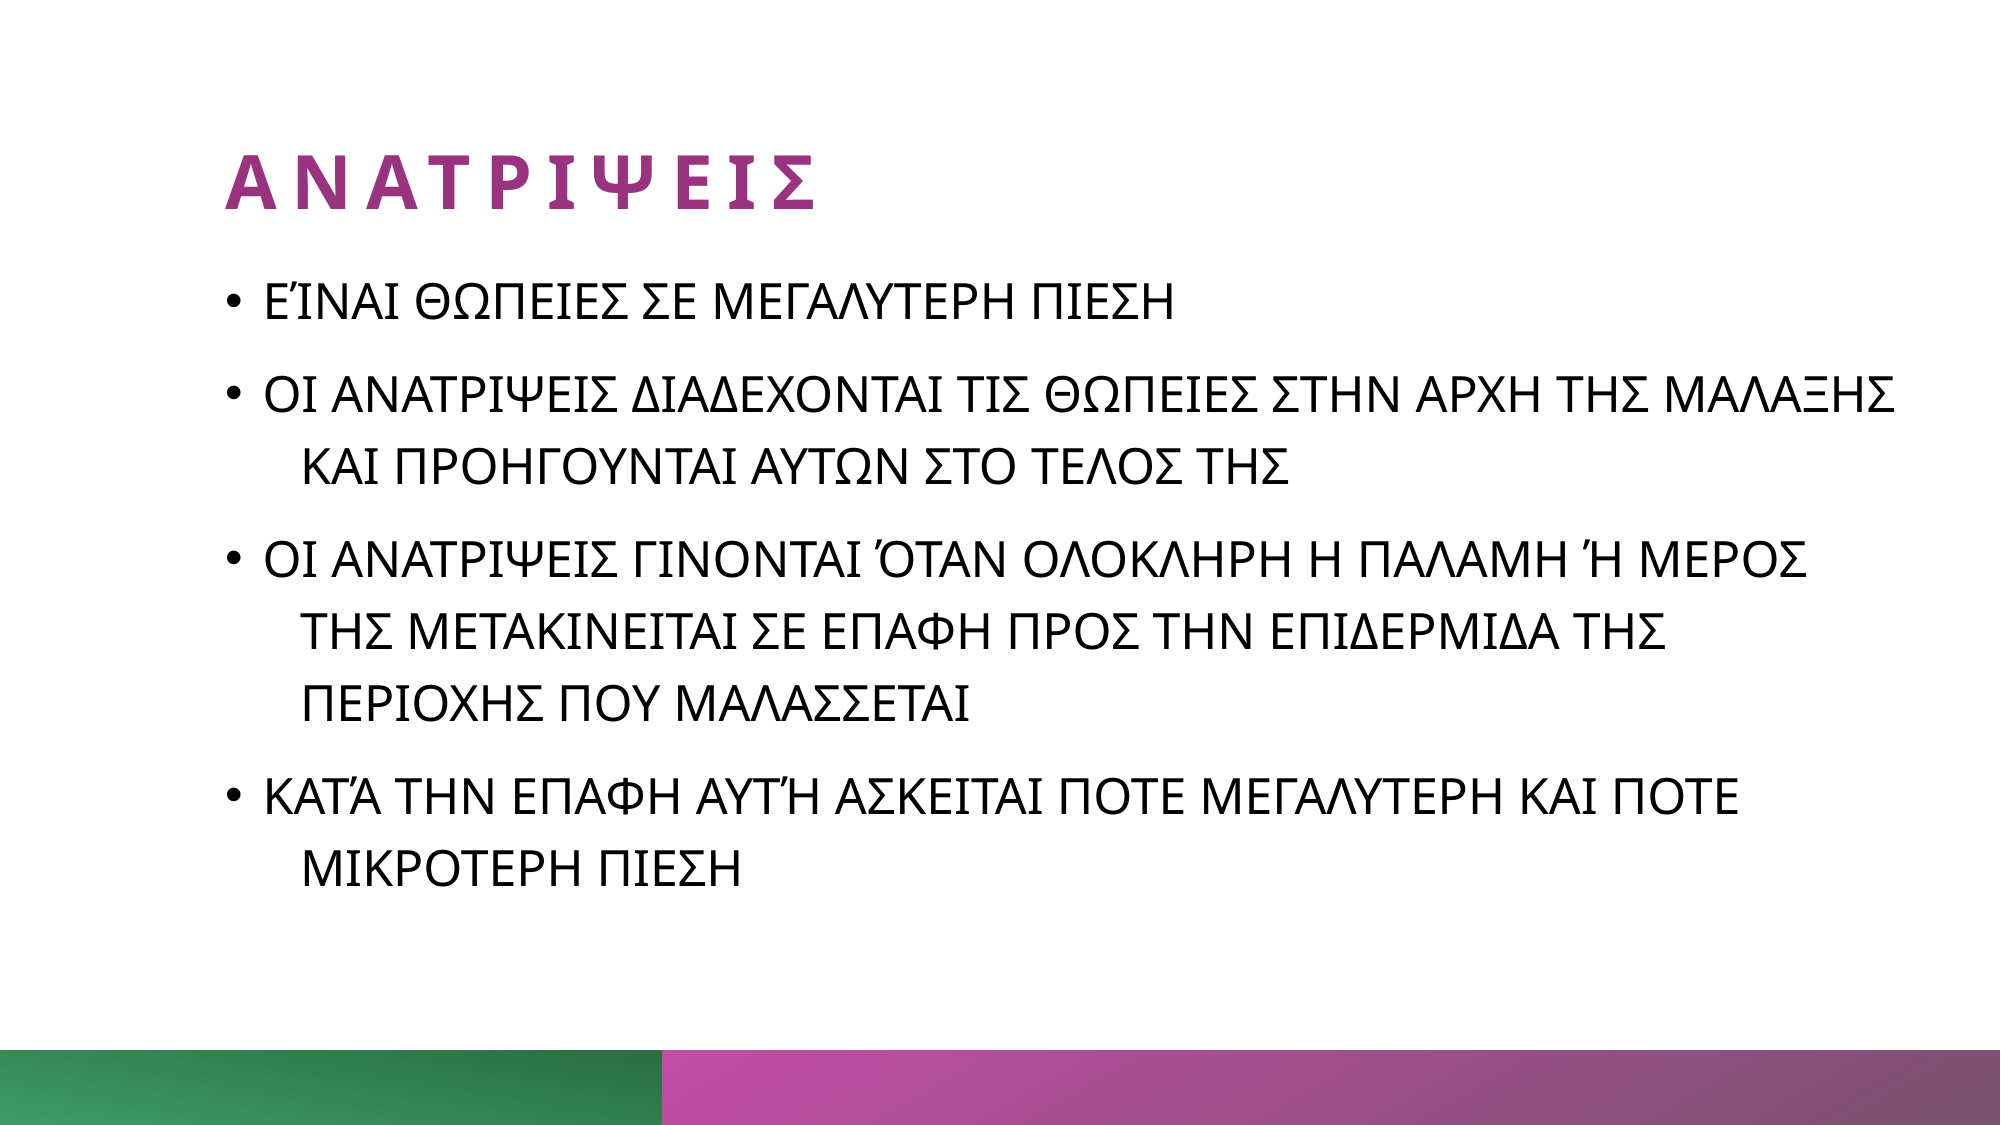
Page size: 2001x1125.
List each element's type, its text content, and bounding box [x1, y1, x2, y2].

title ΑΝΑΤΡΙΨΕΙΣ [225, 77, 883, 225]
list ΕΊΝΑΙ ΘΩΠΕΙΕΣ ΣΕ ΜΕΓΑΛΥΤΕΡΗ ΠΙΕΣΗ ΟΙ ΑΝΑΤΡΙΨΕΙΣ ΔΙΑΔΕΧΟΝΤΑΙ ΤΙΣ ΘΩΠΕΙΕΣ ΣΤΗΝ ΑΡΧΗ ΤΗΣ ΜΑΛΑΞΗΣ ΚΑΙ ΠΡΟΗΓΟΥΝΤΑΙ ΑΥΤΩΝ ΣΤΟ ΤΕΛΟΣ ΤΗΣ ΟΙ ΑΝΑΤΡΙΨΕΙΣ ΓΙΝΟΝΤΑΙ ΌΤΑΝ ΟΛΟΚΛΗΡΗ Η ΠΑΛΑΜΗ Ή ΜΕΡΟΣ ΤΗΣ ΜΕΤΑΚΙΝΕΙΤΑΙ ΣΕ ΕΠΑΦΗ ΠΡΟΣ ΤΗΝ ΕΠΙΔΕΡΜΙΔΑ ΤΗΣ ΠΕΡΙΟΧΗΣ ΠΟΥ ΜΑΛΑΣΣΕΤΑΙ ΚΑΤΆ ΤΗΝ ΕΠΑΦΗ ΑΥΤΉ ΑΣΚΕΙΤΑΙ ΠΟΤΕ ΜΕΓΑΛΥΤΕΡΗ ΚΑΙ ΠΟΤΕ ΜΙΚΡΟΤΕΡΗ ΠΙΕΣΗ [225, 257, 1906, 997]
